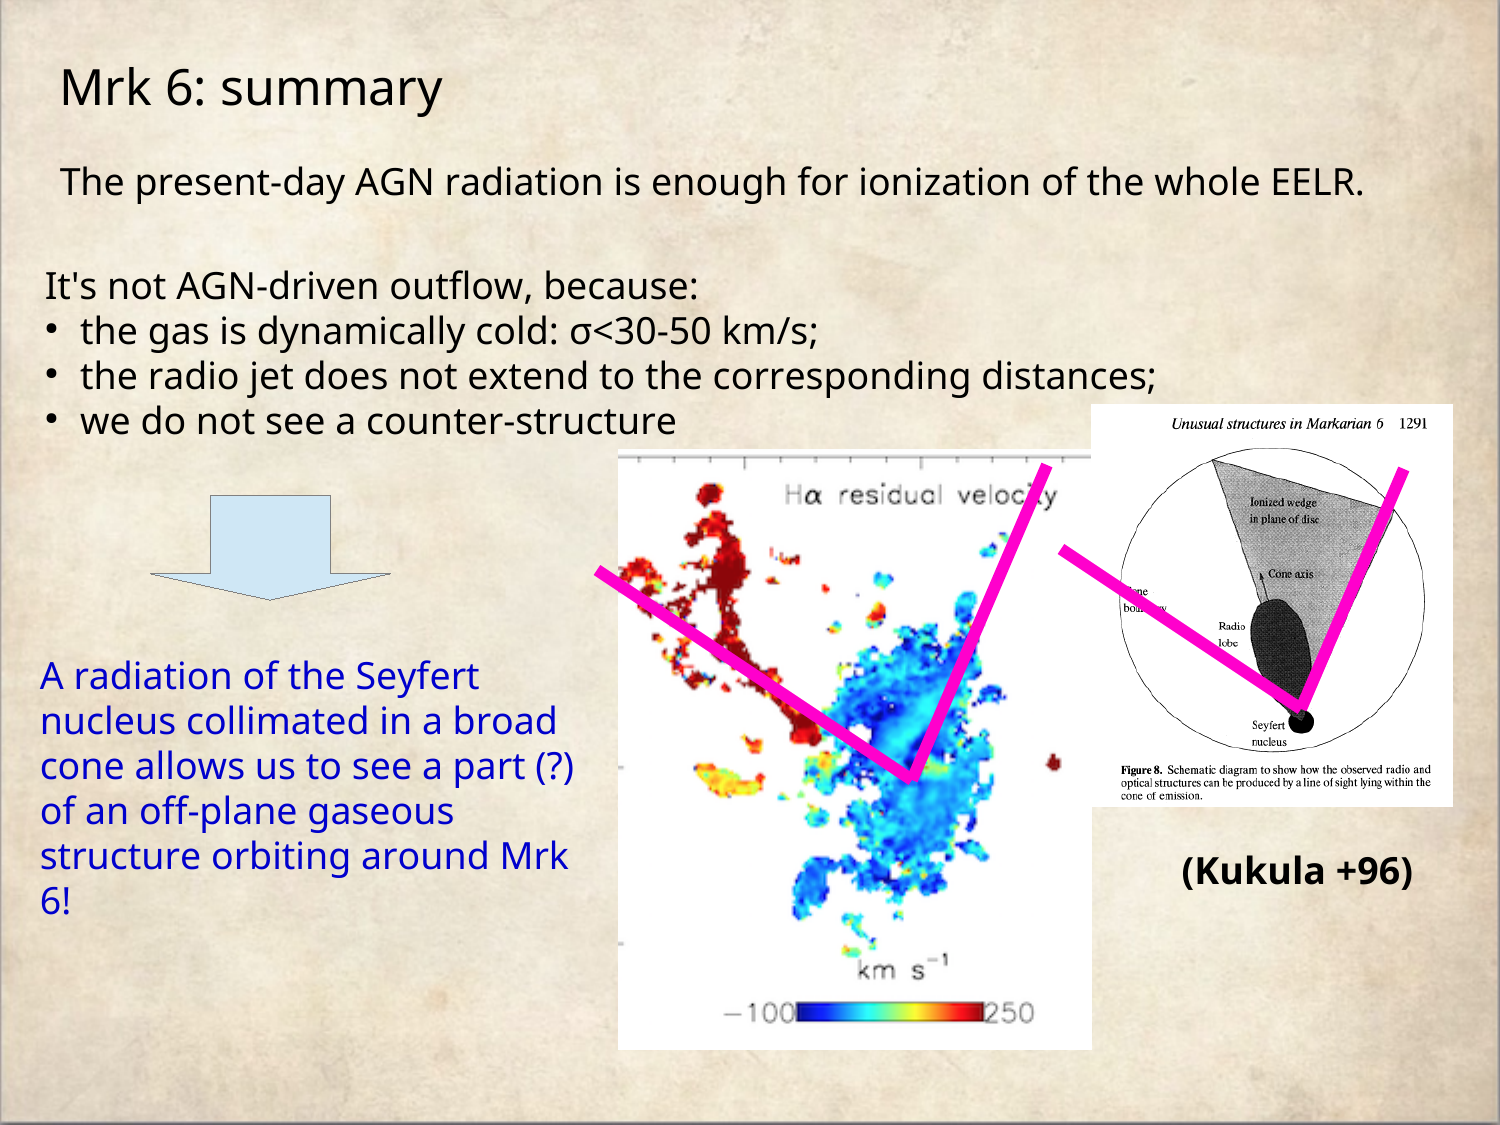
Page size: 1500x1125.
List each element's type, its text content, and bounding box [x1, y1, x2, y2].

title Mrk 6: summary [59, 45, 1415, 126]
text_box [150, 495, 391, 601]
text_box The present-day AGN radiation is enough for ionization of the whole EELR. [45, 150, 1325, 211]
text_box It's not AGN-driven outflow, because: the gas is dynamically cold: σ<30-50 km/s; the radio jet does not extend to the corresponding distances; we do not see a counter-structure [30, 254, 1119, 450]
text_box A radiation of the Seyfert nucleus collimated in a broad cone allows us to see a part (?) of an off-plane gaseous structure orbiting around Mrk 6! [25, 645, 616, 990]
text_box (Kukula +96) [1166, 840, 1418, 900]
picture [0, 0, 1500, 1125]
